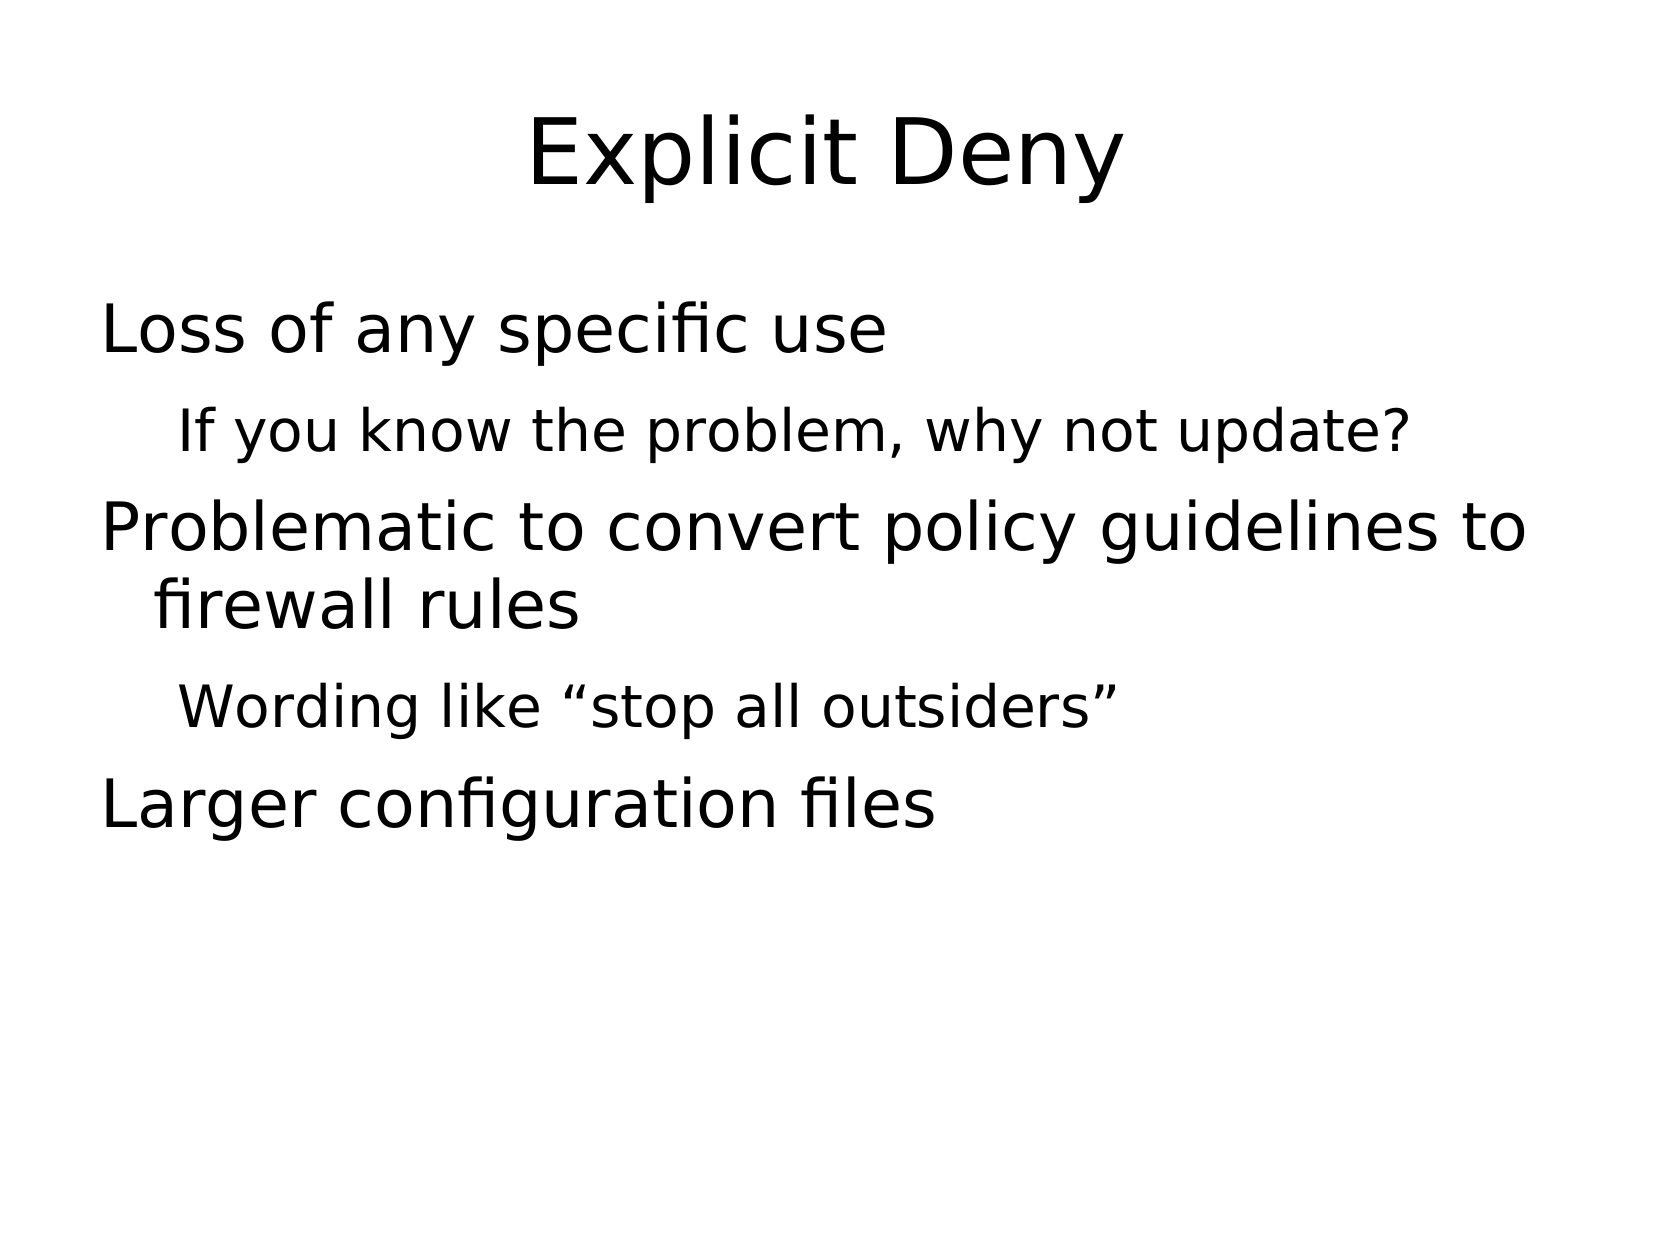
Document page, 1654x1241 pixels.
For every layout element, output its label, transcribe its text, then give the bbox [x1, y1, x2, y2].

list Loss of any specific use If you know the problem, why not update? Problematic to convert policy guidelines to firewall rules Wording like “stop all outsiders” Larger configuration files [82, 290, 1571, 1094]
title Explicit Deny [82, 56, 1571, 250]
